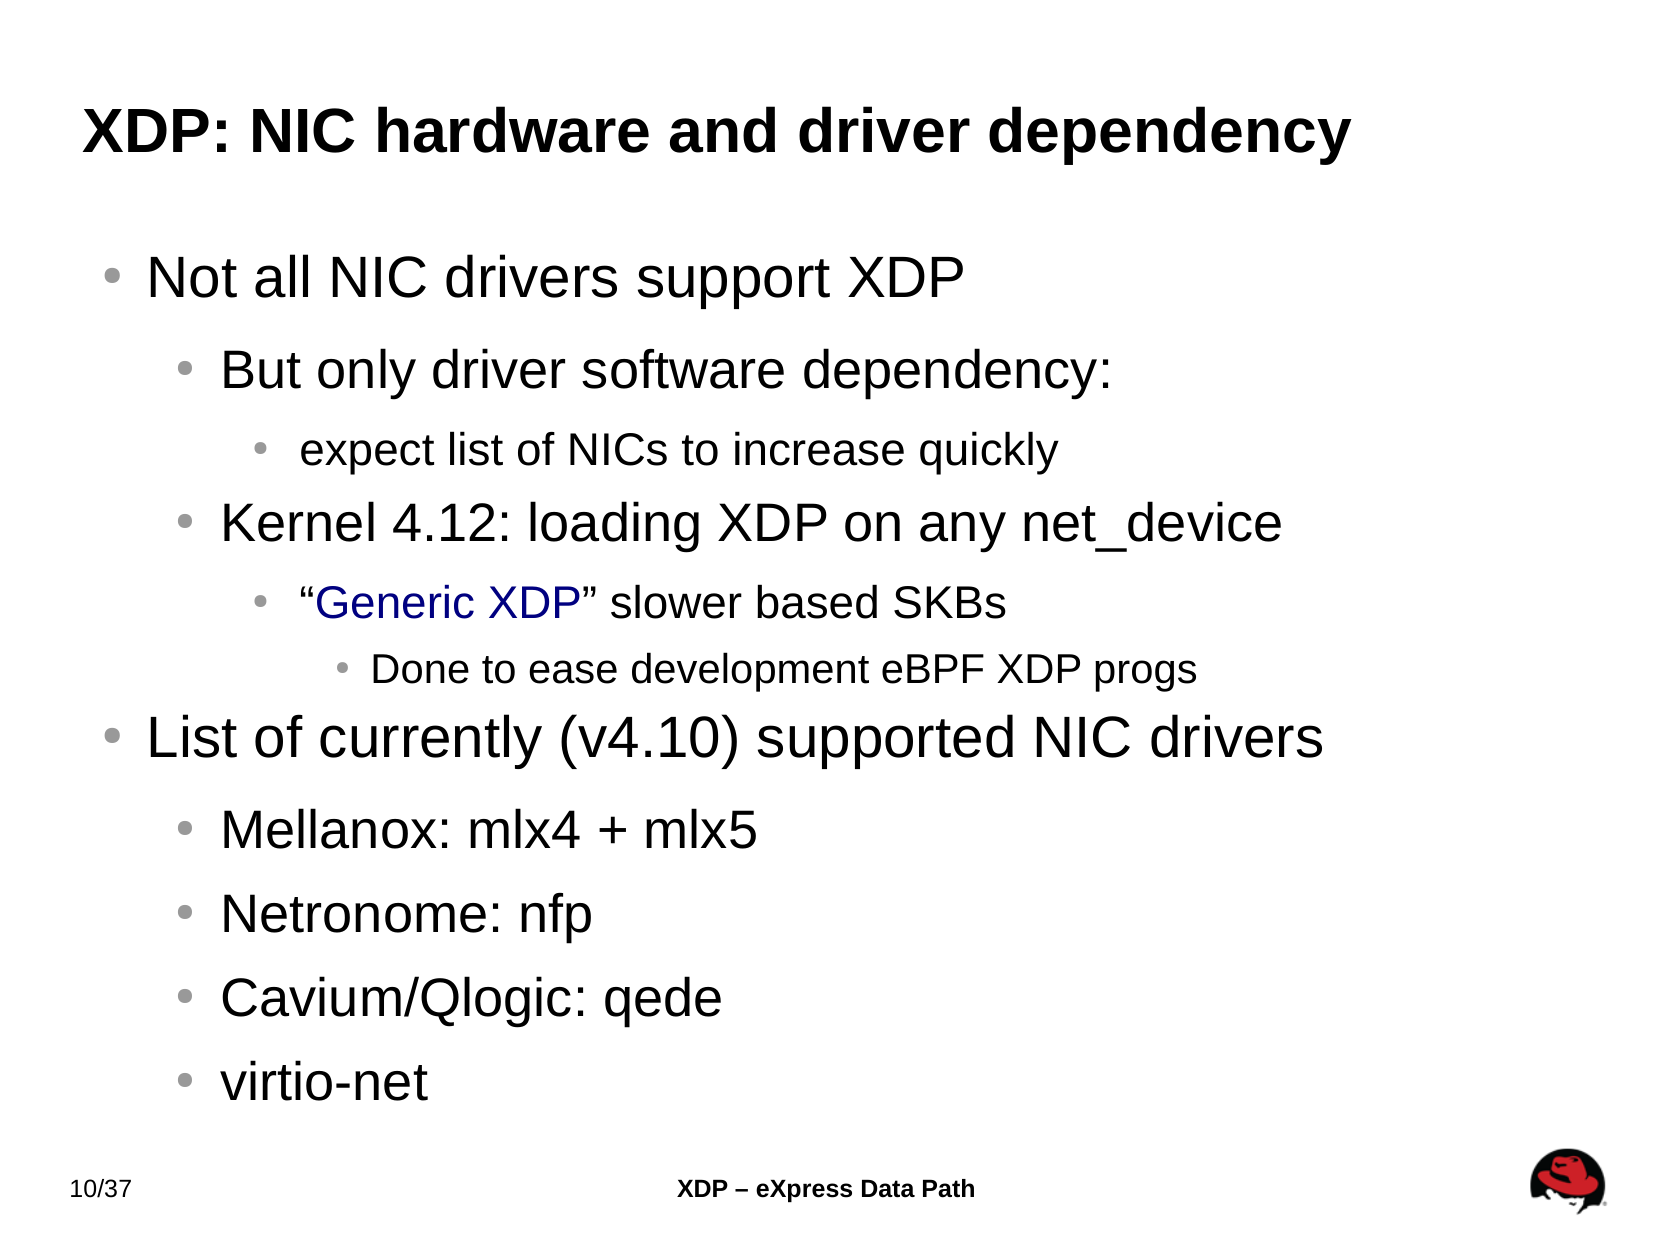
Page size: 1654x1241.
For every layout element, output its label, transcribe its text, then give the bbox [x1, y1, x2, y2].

list Not all NIC drivers support XDP But only driver software dependency: expect list of NICs to increase quickly Kernel 4.12: loading XDP on any net_device “Generic XDP” slower based SKBs Done to ease development eBPF XDP progs List of currently (v4.10) supported NIC drivers Mellanox: mlx4 + mlx5 Netronome: nfp Cavium/Qlogic: qede virtio-net [86, 244, 1576, 1113]
title XDP: NIC hardware and driver dependency [82, 37, 1571, 226]
picture [1529, 1146, 1613, 1224]
